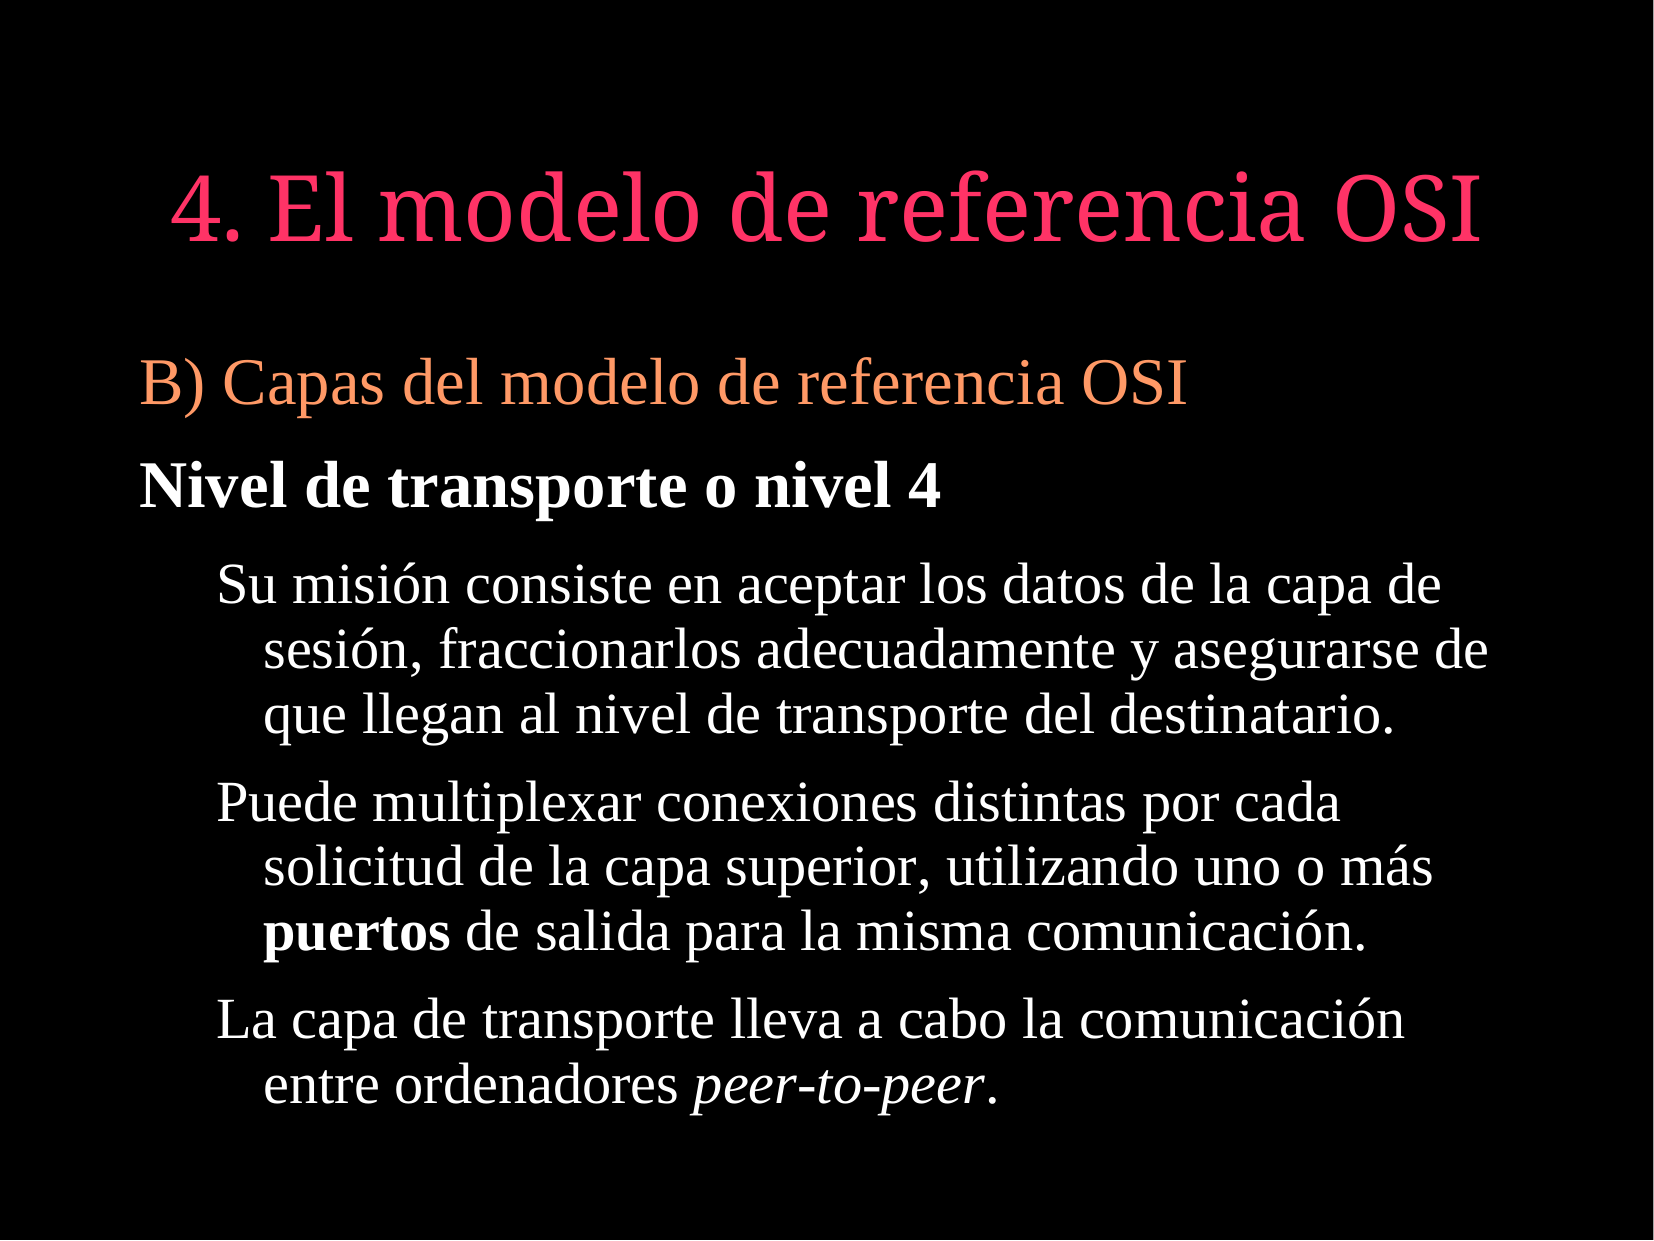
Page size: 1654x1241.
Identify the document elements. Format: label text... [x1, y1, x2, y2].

title 4. El modelo de referencia OSI [121, 102, 1534, 311]
list B) Capas del modelo de referencia OSI Nivel de transporte o nivel 4 Su misión consiste en aceptar los datos de la capa de sesión, fraccionarlos adecuadamente y asegurarse de que llegan al nivel de transporte del destinatario. Puede multiplexar conexiones distintas por cada solicitud de la capa superior, utilizando uno o más puertos de salida para la misma comunicación. La capa de transporte lleva a cabo la comunicación entre ordenadores peer-to-peer. [121, 344, 1534, 1127]
